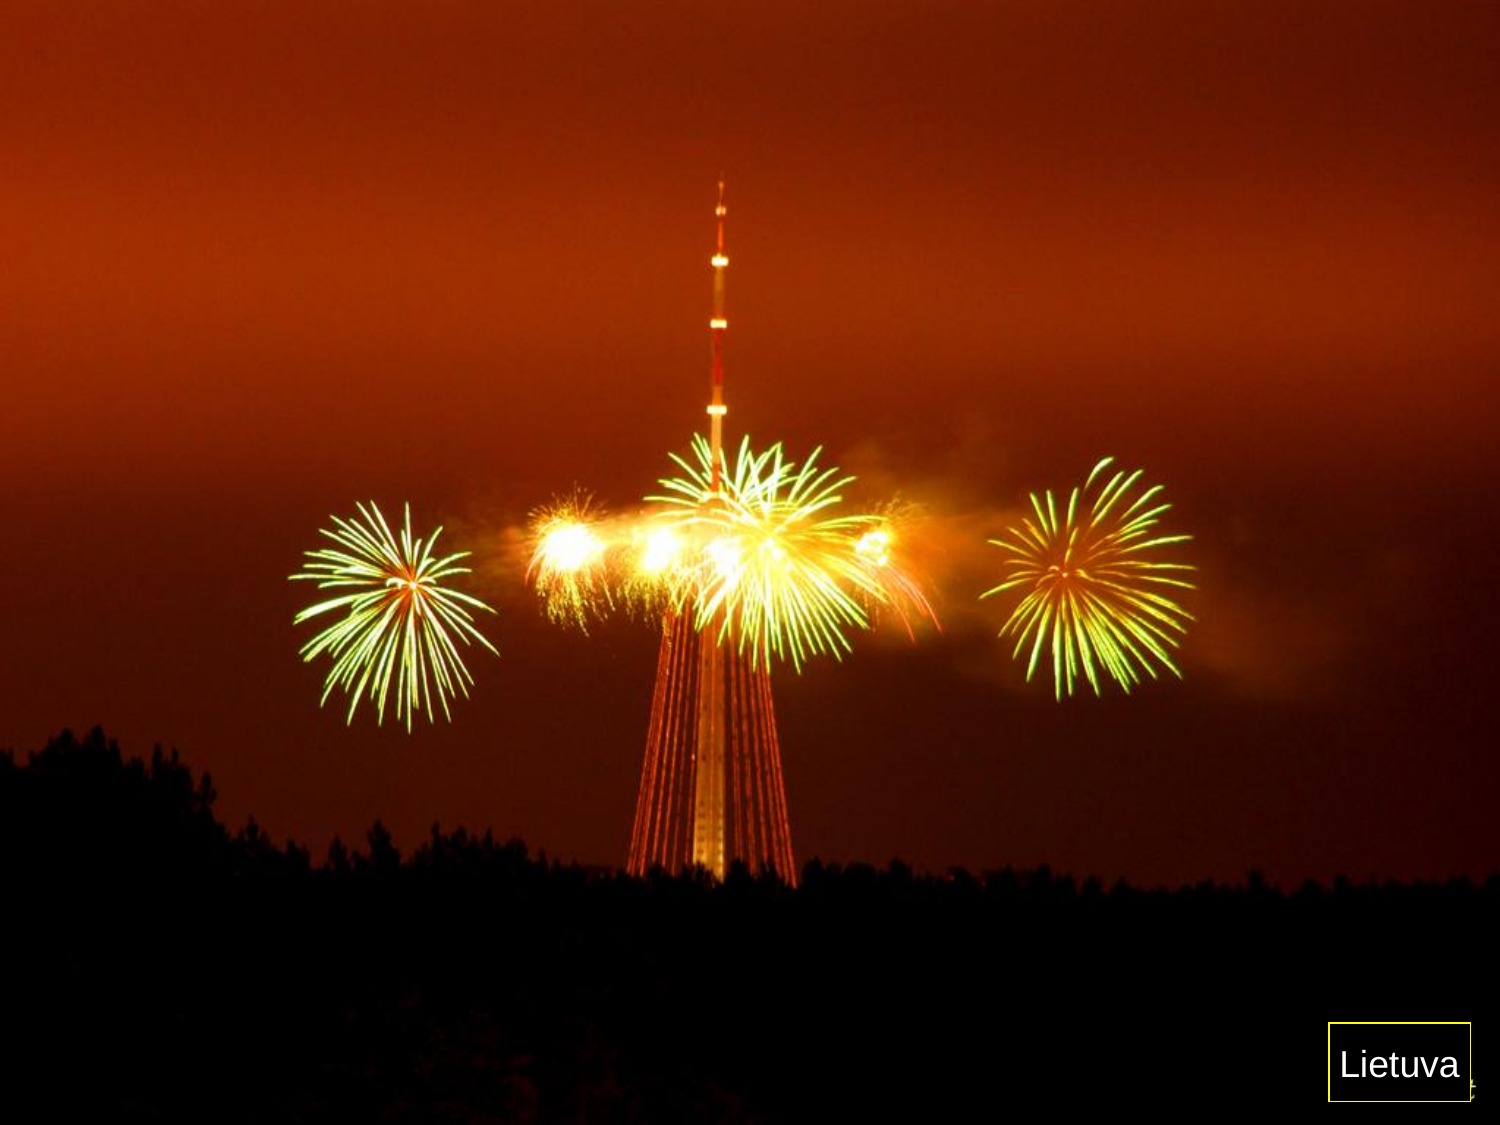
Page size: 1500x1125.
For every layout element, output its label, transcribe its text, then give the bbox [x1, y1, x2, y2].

picture [0, 0, 1500, 1125]
text_box Lietuva [1329, 1023, 1471, 1101]
